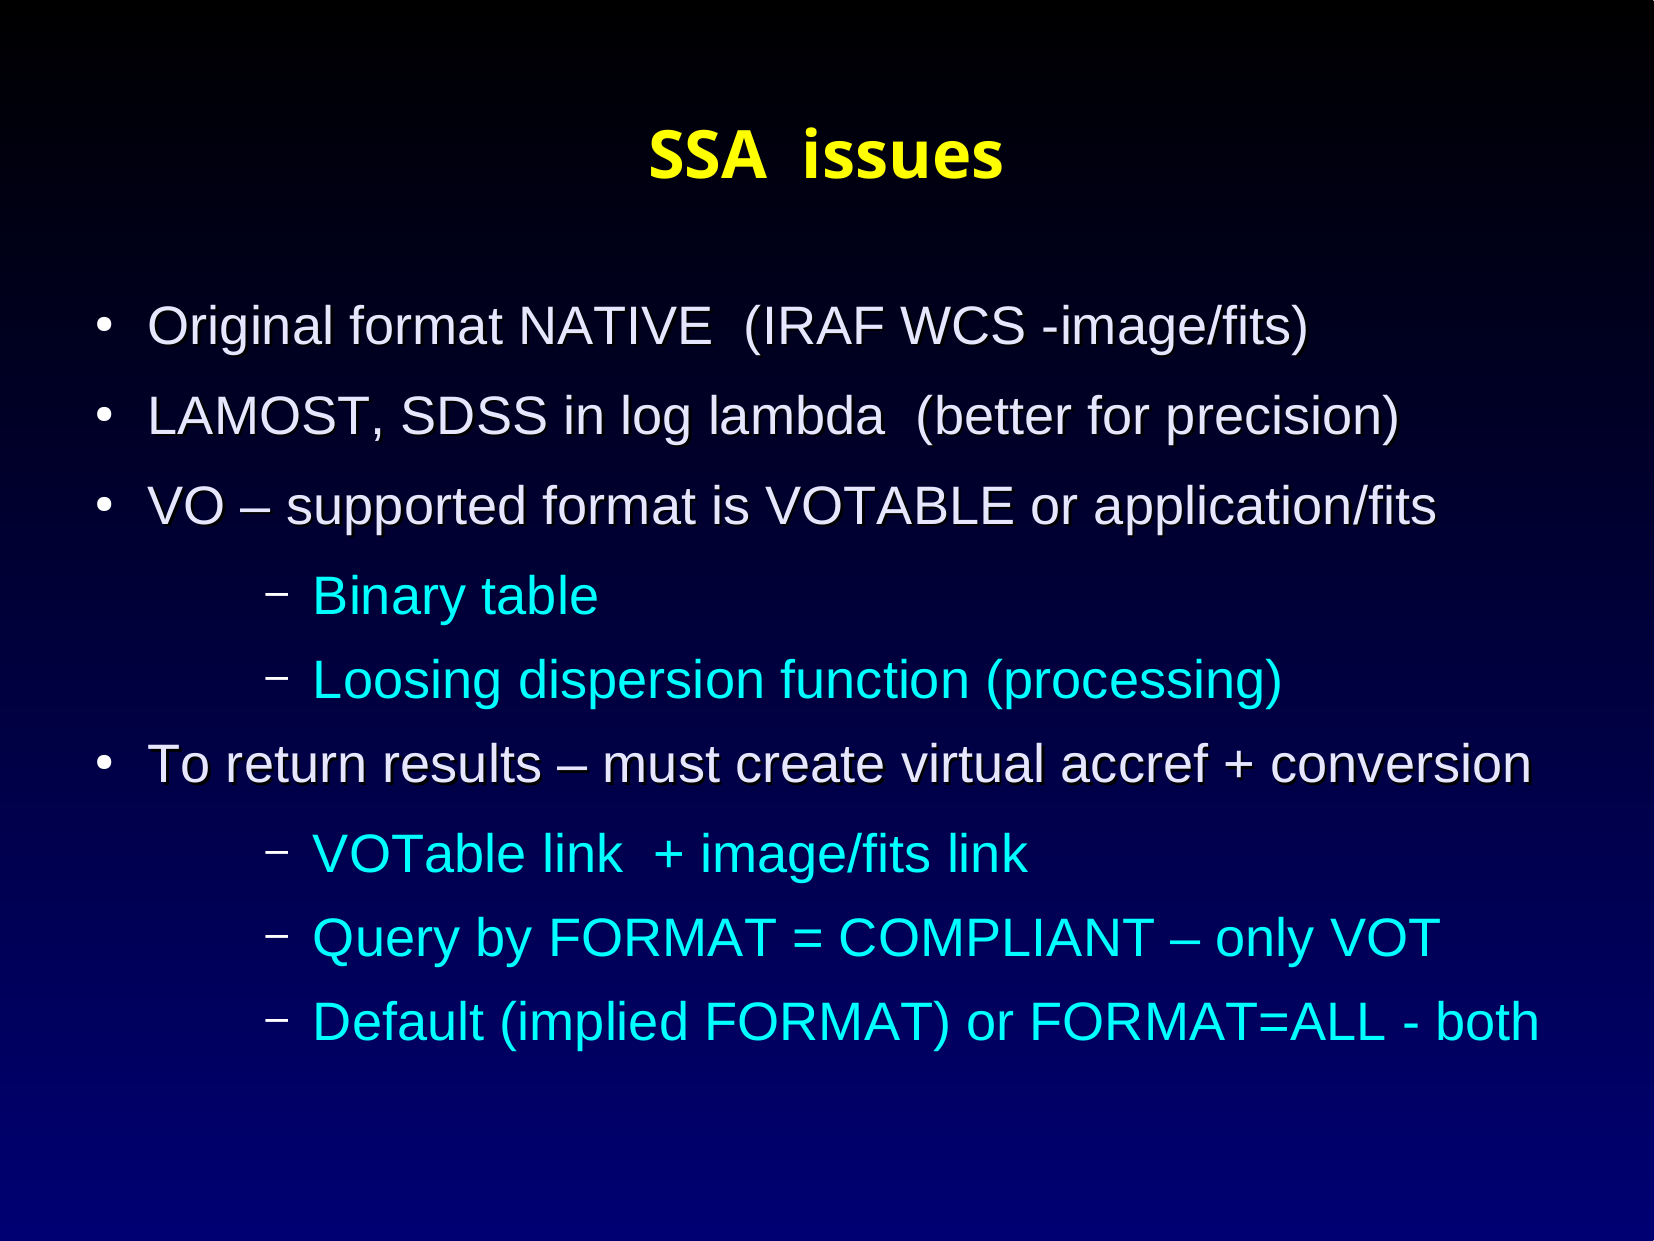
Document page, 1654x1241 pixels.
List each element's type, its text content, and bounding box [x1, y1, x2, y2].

title SSA issues [82, 49, 1571, 257]
list Original format NATIVE (IRAF WCS -image/fits) LAMOST, SDSS in log lambda (better for precision) VO – supported format is VOTABLE or application/fits Binary table Loosing dispersion function (processing) To return results – must create virtual accref + conversion VOTable link + image/fits link Query by FORMAT = COMPLIANT – only VOT Default (implied FORMAT) or FORMAT=ALL - both [76, 295, 1565, 1114]
